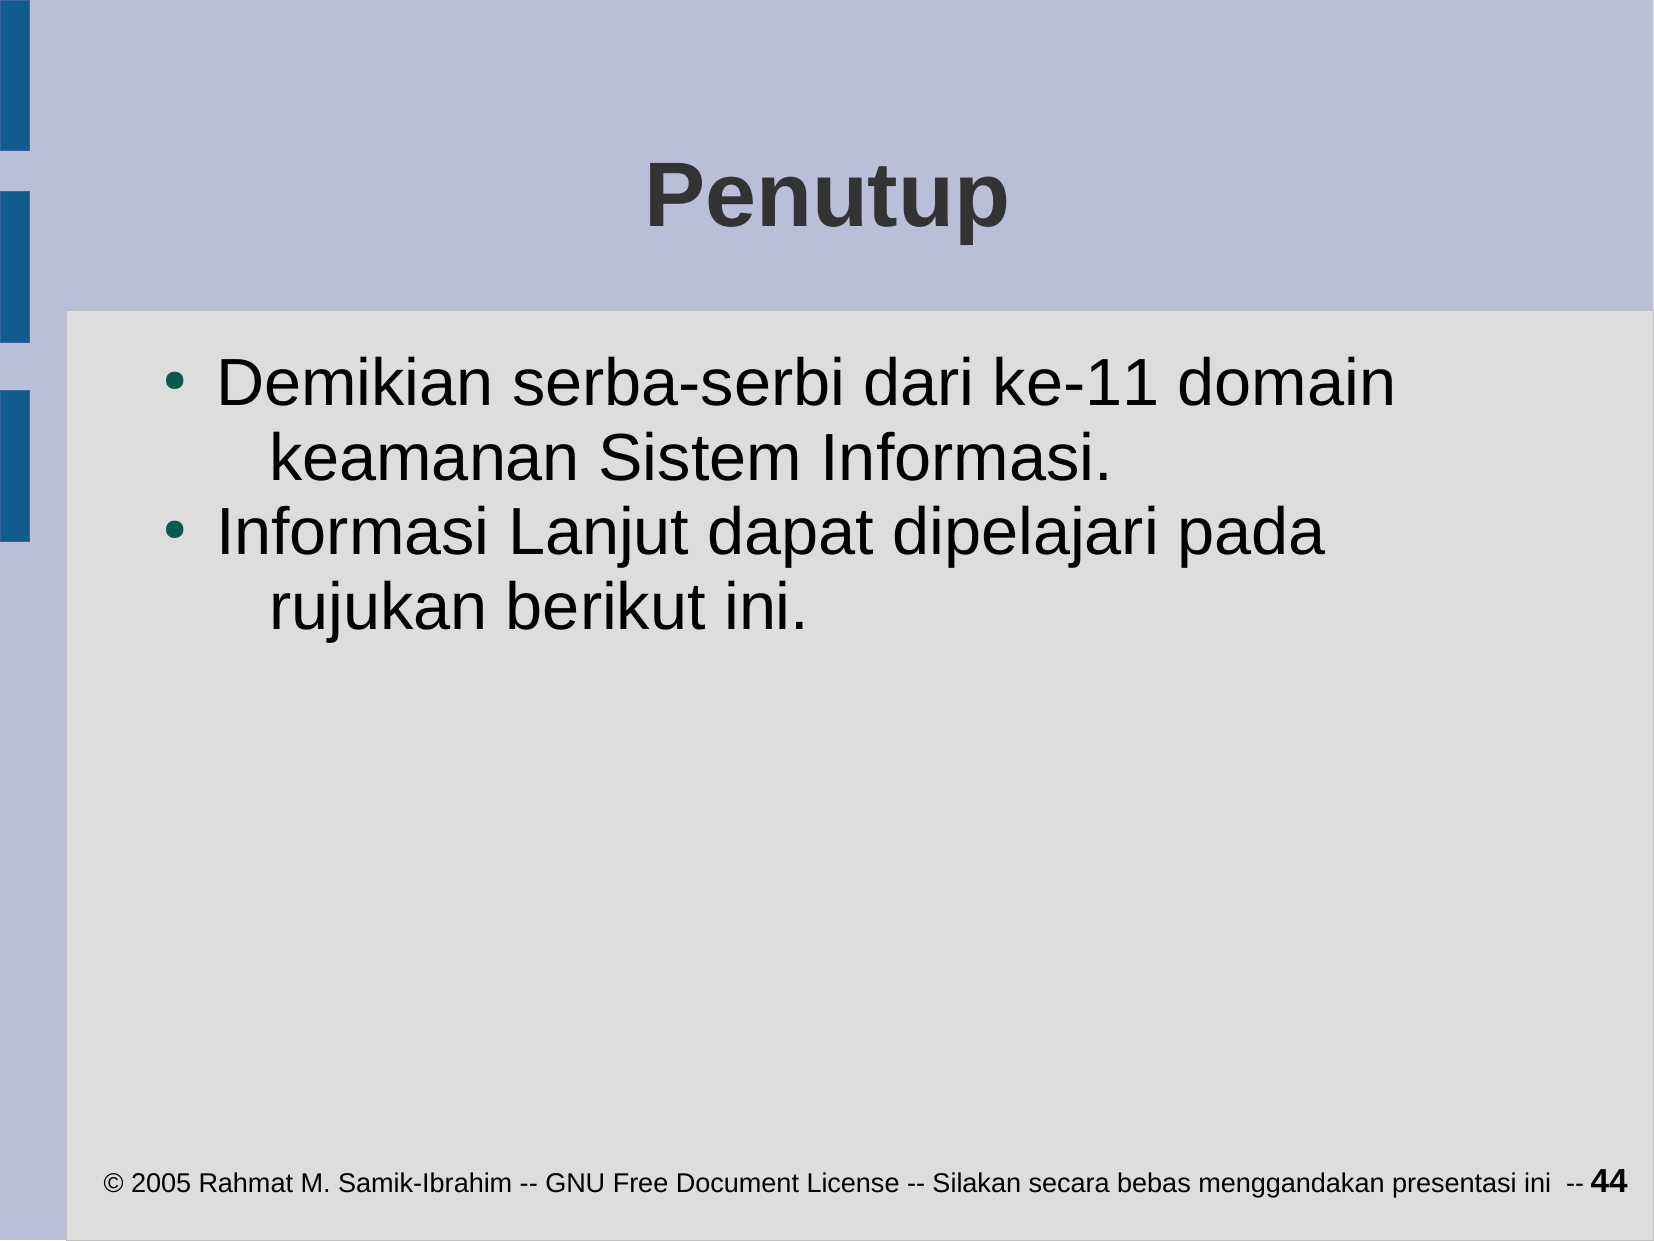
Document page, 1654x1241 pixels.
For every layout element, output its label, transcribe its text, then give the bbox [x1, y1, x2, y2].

list Demikian serba-serbi dari ke-11 domain keamanan Sistem Informasi. Informasi Lanjut dapat dipelajari pada rujukan berikut ini. [127, 344, 1540, 1127]
title Penutup [121, 91, 1534, 299]
